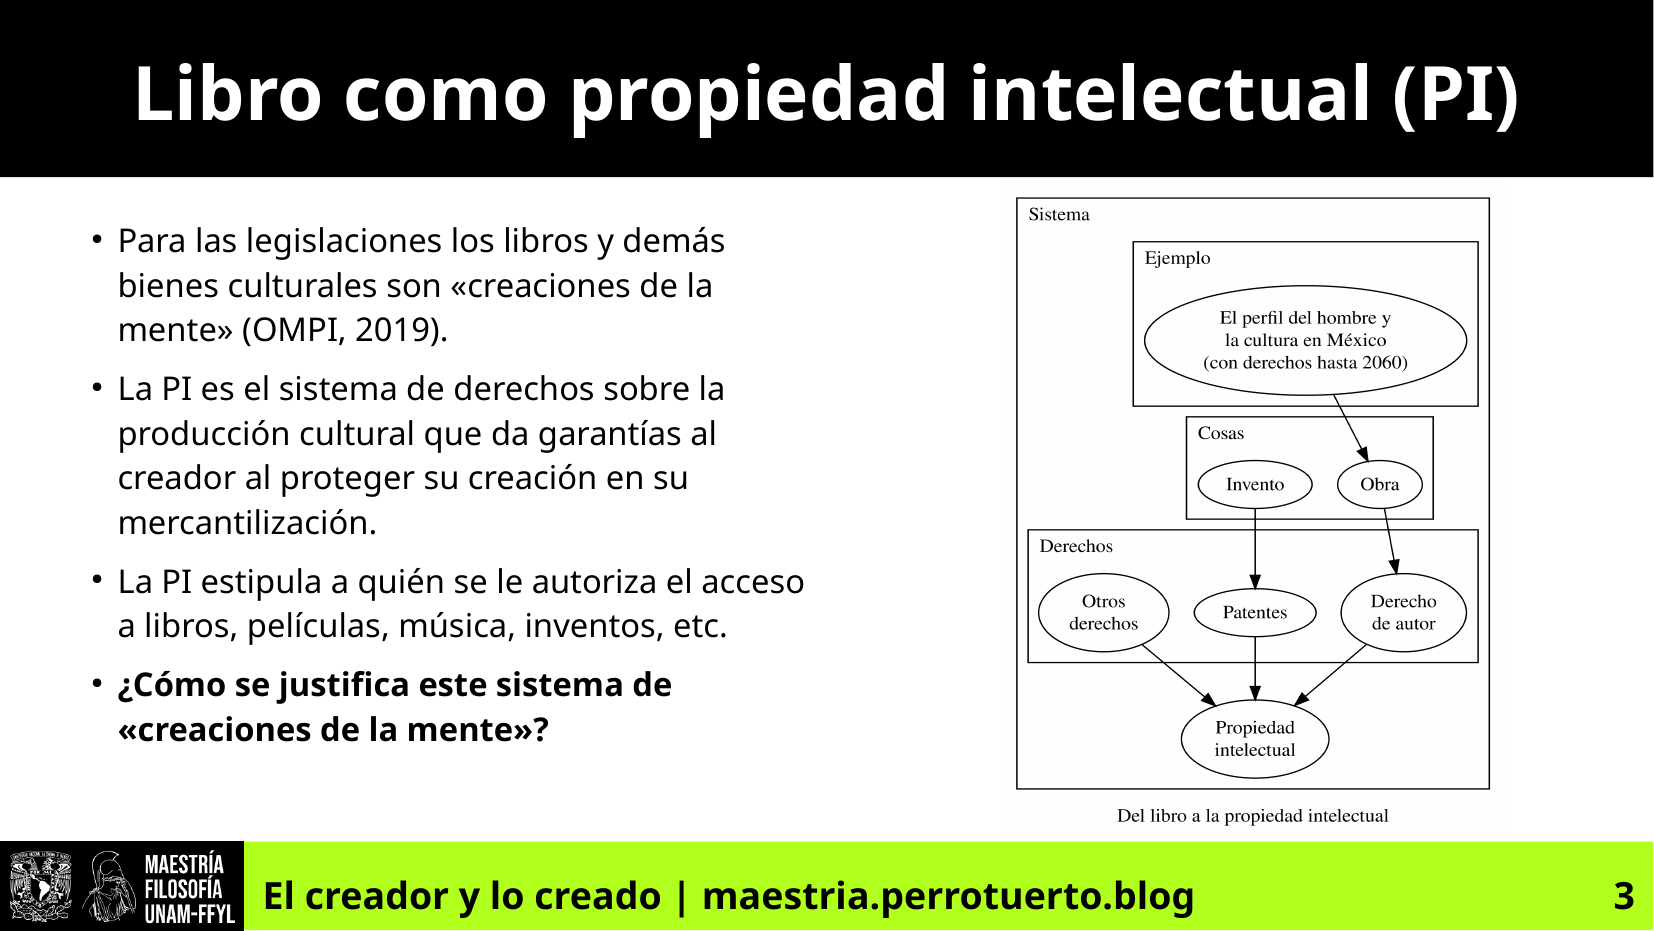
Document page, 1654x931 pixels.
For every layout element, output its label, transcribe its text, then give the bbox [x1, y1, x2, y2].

title Libro como propiedad intelectual (PI) [82, 13, 1571, 169]
list Para las legislaciones los libros y demás bienes culturales son «creaciones de la mente» (OMPI, 2019). La PI es el sistema de derechos sobre la producción cultural que da garantías al creador al proteger su creación en su mercantilización. La PI estipula a quién se le autoriza el acceso a libros, películas, música, inventos, etc. ¿Cómo se justifica este sistema de «creaciones de la mente»? [82, 217, 809, 758]
picture [0, 841, 244, 931]
picture [1000, 182, 1506, 838]
